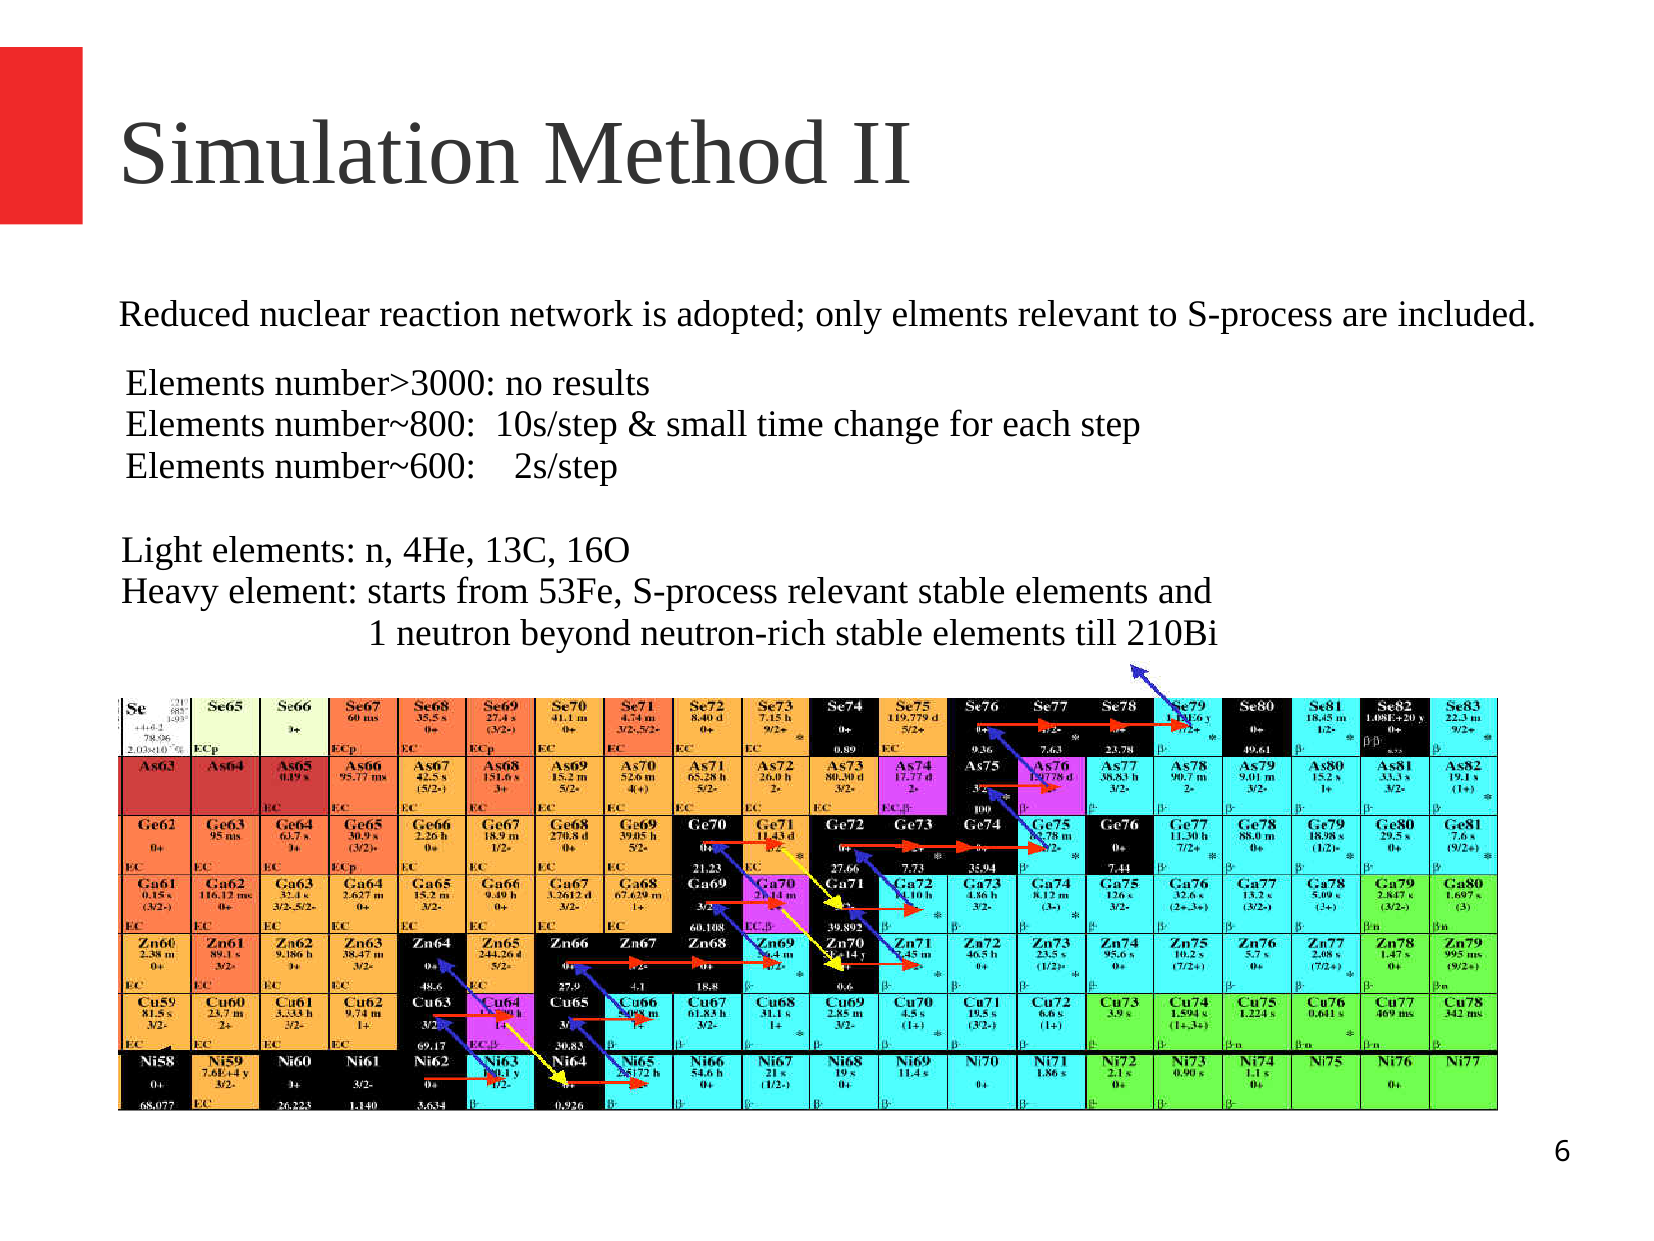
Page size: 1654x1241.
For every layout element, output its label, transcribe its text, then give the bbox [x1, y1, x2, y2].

picture [118, 661, 1501, 1111]
text_box Light elements: n, 4He, 13C, 16O Heavy element: starts from 53Fe, S-process relevant stable elements and 1 neutron beyond neutron-rich stable elements till 210Bi [106, 521, 1239, 662]
text_box Reduced nuclear reaction network is adopted; only elments relevant to S-process are included. [103, 285, 1554, 343]
text_box Elements number>3000: no results Elements number~800: 10s/step & small time change for each step Elements number~600: 2s/step [110, 354, 1158, 495]
title Simulation Method II [118, 49, 1571, 257]
